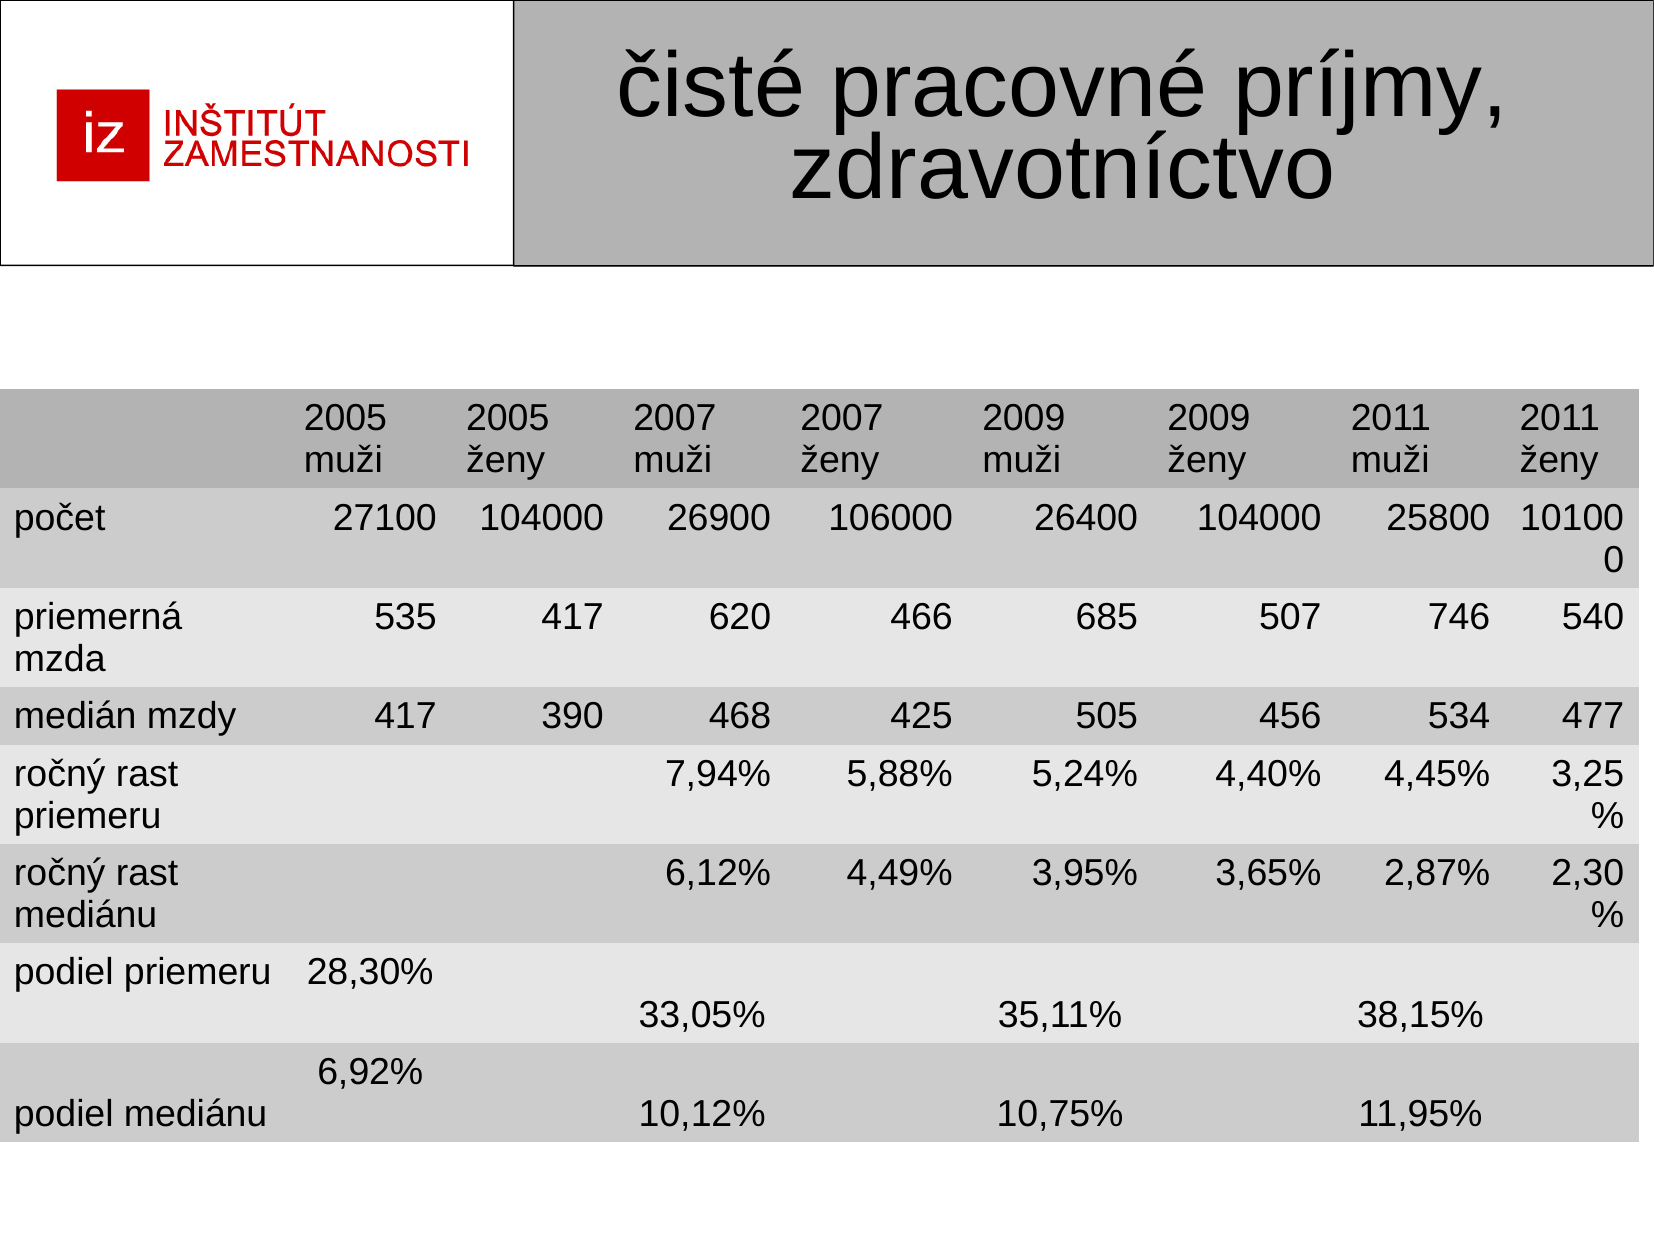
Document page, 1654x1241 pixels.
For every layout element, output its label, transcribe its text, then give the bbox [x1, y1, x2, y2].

table_cell 3,65% [1153, 844, 1336, 943]
table_cell medián mzdy [0, 687, 289, 745]
table_cell 104000 [1153, 488, 1336, 588]
table_cell [451, 943, 618, 1043]
table_cell 38,15% [1336, 943, 1505, 1043]
table_cell [1505, 943, 1639, 1043]
table_cell 33,05% [618, 943, 786, 1043]
table_header 2011 muži [1336, 389, 1505, 488]
table_cell 4,40% [1153, 745, 1336, 844]
table_cell 417 [289, 687, 451, 745]
table_cell 26400 [967, 488, 1153, 588]
table_cell 35,11% [967, 943, 1153, 1043]
table_cell [451, 745, 618, 844]
table_cell 5,88% [786, 745, 967, 844]
table_cell 6,92% [289, 1043, 451, 1142]
table_cell ročný rast mediánu [0, 844, 289, 943]
table_cell 534 [1336, 687, 1505, 745]
table_cell 390 [451, 687, 618, 745]
table_cell 505 [967, 687, 1153, 745]
table_cell 466 [786, 588, 967, 687]
table_cell 27100 [289, 488, 451, 588]
table_cell 104000 [451, 488, 618, 588]
picture [5, 8, 512, 257]
table_cell 468 [618, 687, 786, 745]
table_cell 26900 [618, 488, 786, 588]
table_cell priemerná mzda [0, 588, 289, 687]
table_cell [1153, 943, 1336, 1043]
table_header 2005 ženy [451, 389, 618, 488]
table_header 2009 muži [967, 389, 1153, 488]
table_header [0, 389, 289, 488]
title čisté pracovné príjmy, zdravotníctvo [561, 29, 1565, 237]
table_cell 10,12% [618, 1043, 786, 1142]
table_cell [289, 844, 451, 943]
table_cell [451, 844, 618, 943]
table_cell 4,45% [1336, 745, 1505, 844]
table_cell 620 [618, 588, 786, 687]
table_cell 101000 [1505, 488, 1639, 588]
table_cell 417 [451, 588, 618, 687]
table_header 2011 ženy [1505, 389, 1639, 488]
table_cell 540 [1505, 588, 1639, 687]
table_cell 25800 [1336, 488, 1505, 588]
table_cell ročný rast priemeru [0, 745, 289, 844]
table_cell 11,95% [1336, 1043, 1505, 1142]
table_cell 2,30% [1505, 844, 1639, 943]
table_cell [1505, 1043, 1639, 1142]
table_cell 28,30% [289, 943, 451, 1043]
table_cell 3,95% [967, 844, 1153, 943]
table_header 2009 ženy [1153, 389, 1336, 488]
table_header 2005 muži [289, 389, 451, 488]
table_cell 106000 [786, 488, 967, 588]
table_cell 2,87% [1336, 844, 1505, 943]
table_cell [451, 1043, 618, 1142]
table_cell 425 [786, 687, 967, 745]
table_header 2007 ženy [786, 389, 967, 488]
table_cell 477 [1505, 687, 1639, 745]
table_cell [1153, 1043, 1336, 1142]
table_cell 746 [1336, 588, 1505, 687]
table_cell 6,12% [618, 844, 786, 943]
table_cell [786, 943, 967, 1043]
table_cell [289, 745, 451, 844]
table_cell počet [0, 488, 289, 588]
table_cell 5,24% [967, 745, 1153, 844]
table_cell 7,94% [618, 745, 786, 844]
table_cell 685 [967, 588, 1153, 687]
table_cell podiel priemeru [0, 943, 289, 1043]
table_cell podiel mediánu [0, 1043, 289, 1142]
table_cell 535 [289, 588, 451, 687]
table_cell [786, 1043, 967, 1142]
table_cell 507 [1153, 588, 1336, 687]
table_cell 10,75% [967, 1043, 1153, 1142]
table_cell 3,25% [1505, 745, 1639, 844]
table_cell 4,49% [786, 844, 967, 943]
table_cell 456 [1153, 687, 1336, 745]
table_header 2007 muži [618, 389, 786, 488]
